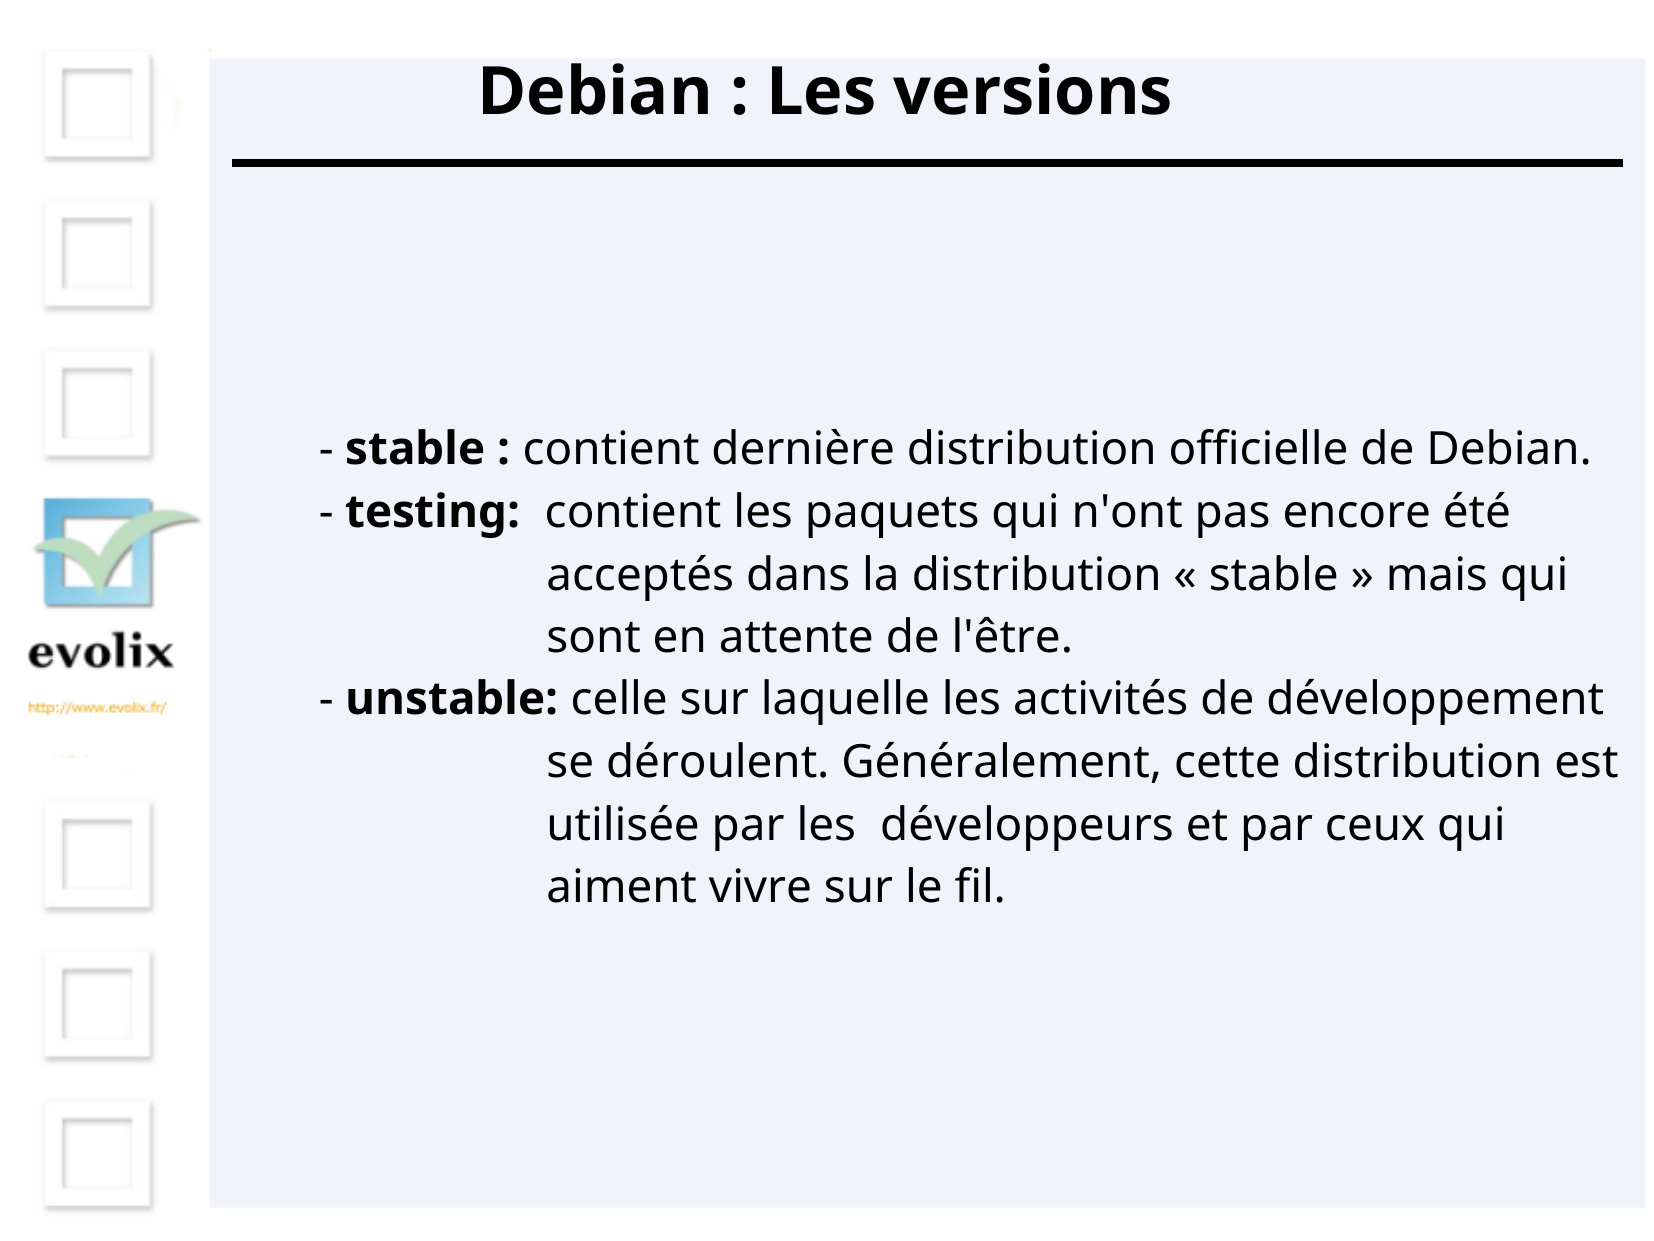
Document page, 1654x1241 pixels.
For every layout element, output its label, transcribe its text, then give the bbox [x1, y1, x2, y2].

subtitle - stable : contient dernière distribution officielle de Debian. - testing: contient les paquets qui n'ont pas encore été acceptés dans la distribution « stable » mais qui sont en attente de l'être. - unstable: celle sur laquelle les activités de développement se déroulent. Généralement, cette distribution est utilisée par les développeurs et par ceux qui aiment vivre sur le fil. [243, 176, 1638, 1156]
title Debian : Les versions [26, 0, 1625, 194]
picture [0, 49, 1654, 1218]
